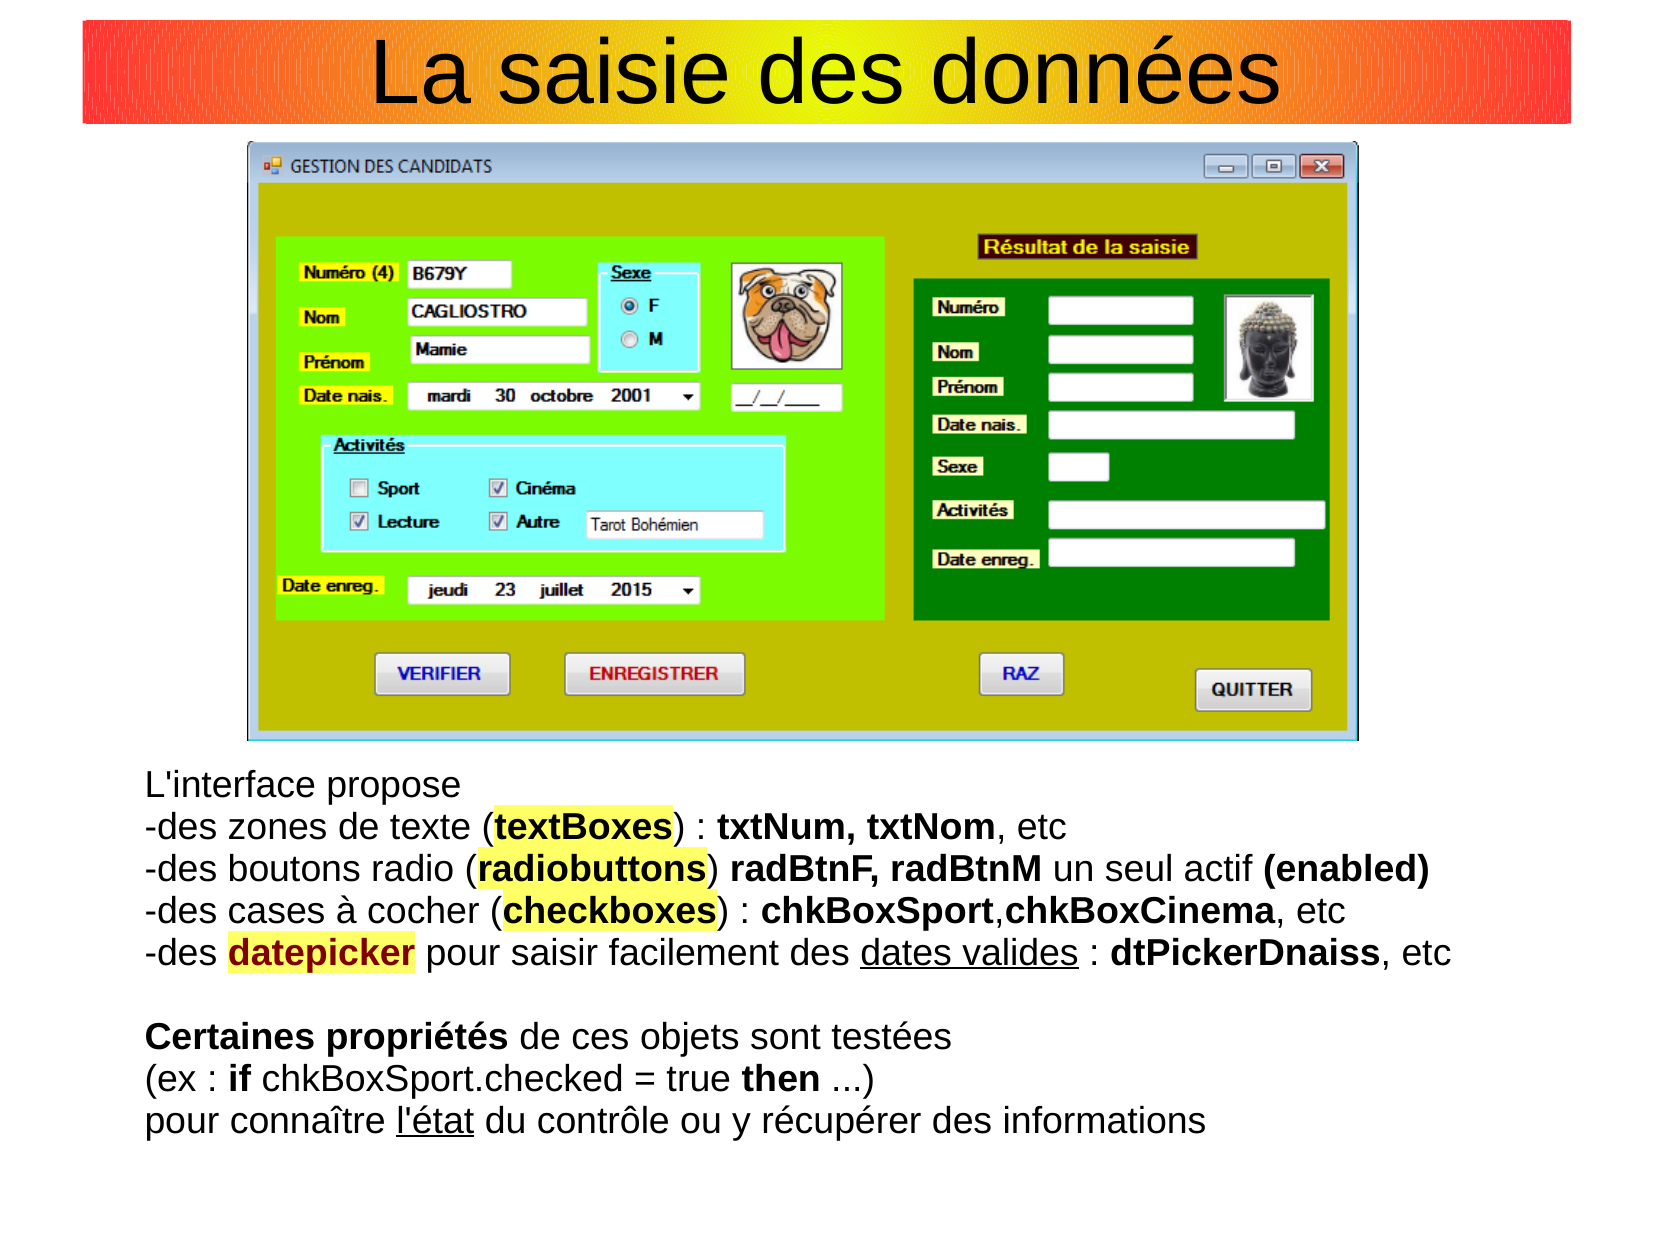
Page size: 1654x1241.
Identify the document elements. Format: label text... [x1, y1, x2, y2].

title La saisie des données [82, 20, 1571, 124]
picture [247, 141, 1359, 742]
text_box L'interface propose -des zones de texte (textBoxes) : txtNum, txtNom, etc -des boutons radio (radiobuttons) radBtnF, radBtnM un seul actif (enabled) -des cases à cocher (checkboxes) : chkBoxSport,chkBoxCinema, etc -des datepicker pour saisir facilement des dates valides : dtPickerDnaiss, etc Certaines propriétés de ces objets sont testées (ex : if chkBoxSport.checked = true then ...) pour connaître l'état du contrôle ou y récupérer des informations [129, 755, 1512, 1193]
